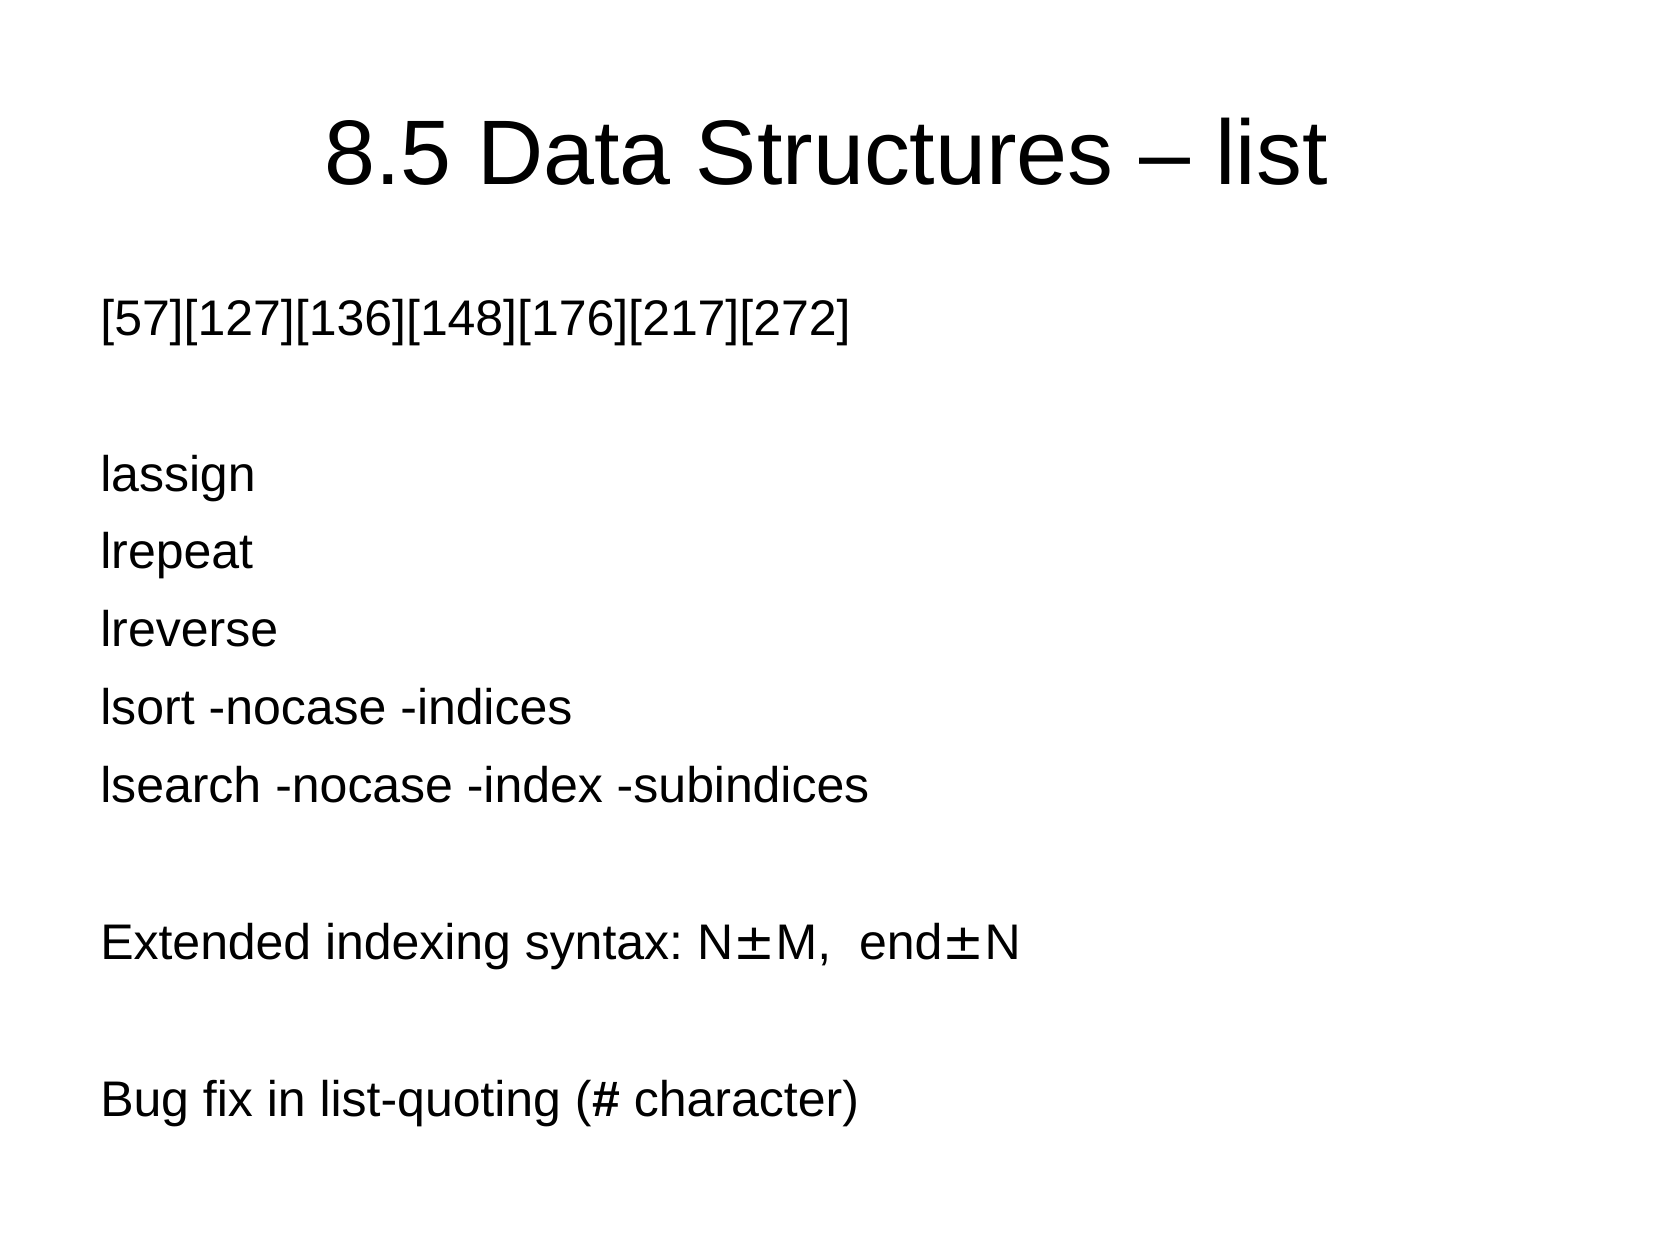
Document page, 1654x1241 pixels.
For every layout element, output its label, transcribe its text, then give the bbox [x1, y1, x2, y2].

title 8.5 Data Structures – list [82, 56, 1571, 250]
list [57][127][136][148][176][217][272] lassign lrepeat lreverse lsort -nocase -indices lsearch -nocase -index -subindices Extended indexing syntax: N±M, end±N Bug fix in list-quoting (# character) [82, 290, 1571, 1201]
